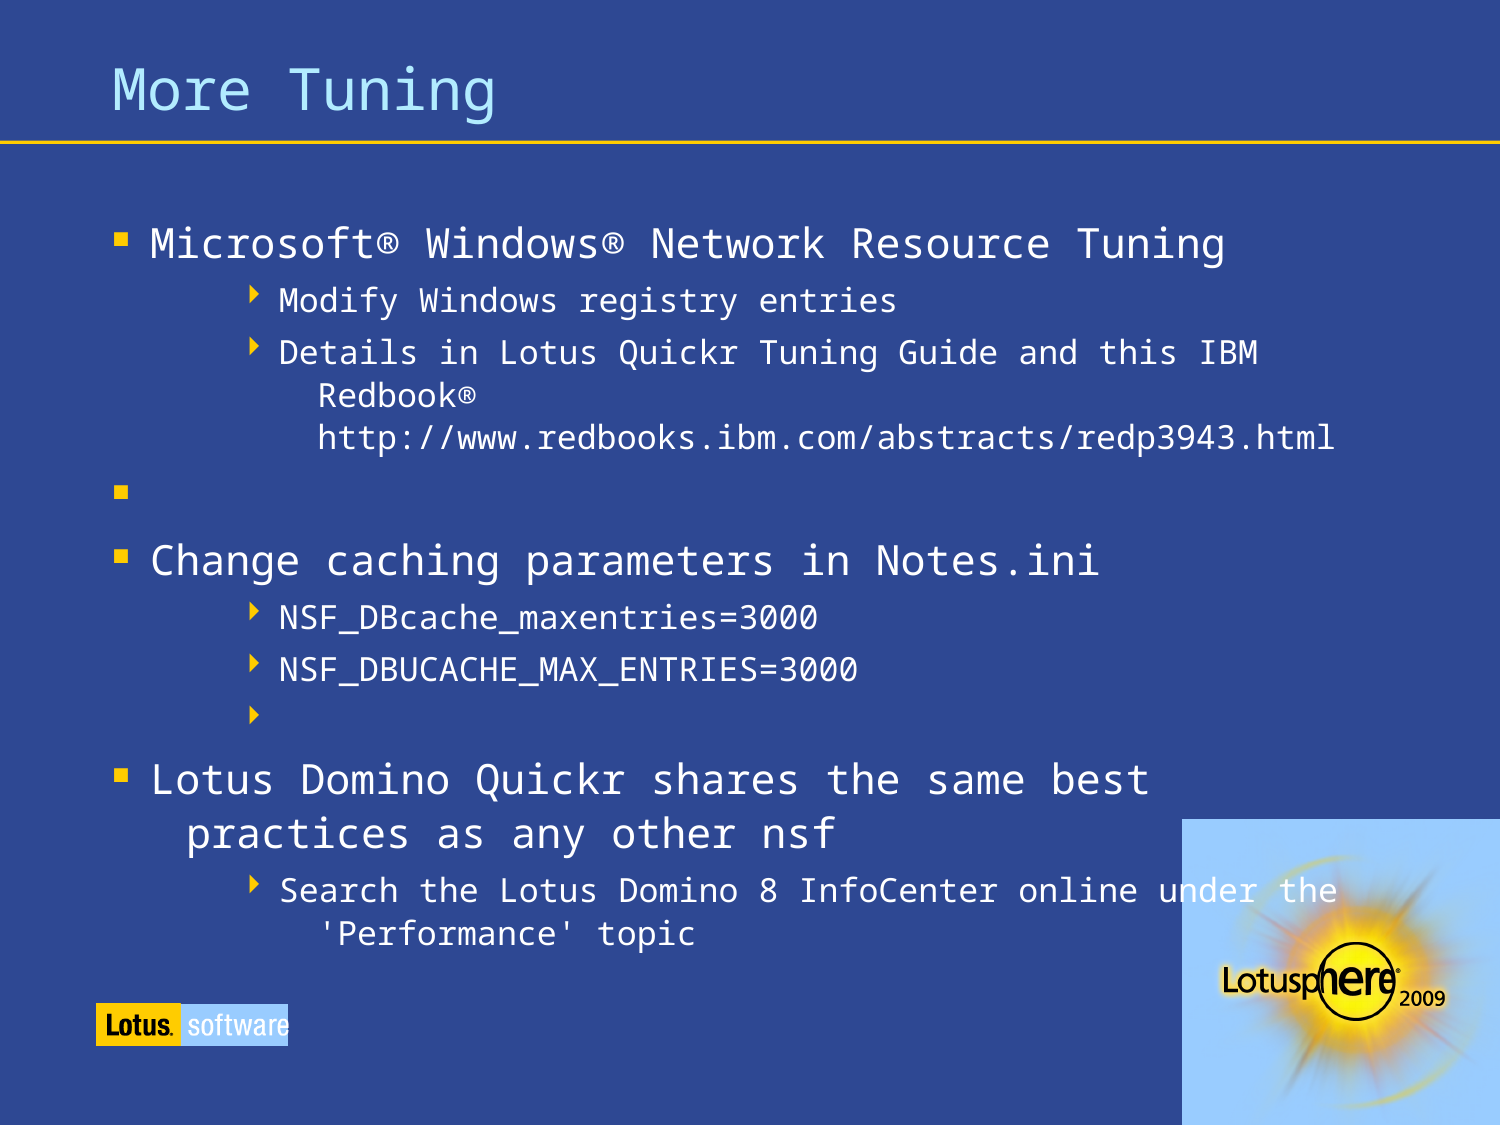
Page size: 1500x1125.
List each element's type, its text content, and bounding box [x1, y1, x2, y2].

title More Tuning [112, 51, 1394, 127]
picture [96, 1003, 289, 1046]
list Microsoft® Windows® Network Resource Tuning Modify Windows registry entries Details in Lotus Quickr Tuning Guide and this IBM Redbook® http://www.redbooks.ibm.com/abstracts/redp3943.html Change caching parameters in Notes.ini NSF_DBcache_maxentries=3000 NSF_DBUCACHE_MAX_ENTRIES=3000 Lotus Domino Quickr shares the same best practices as any other nsf Search the Lotus Domino 8 InfoCenter online under the 'Performance' topic [96, 208, 1377, 921]
picture [1181, 818, 1500, 1125]
